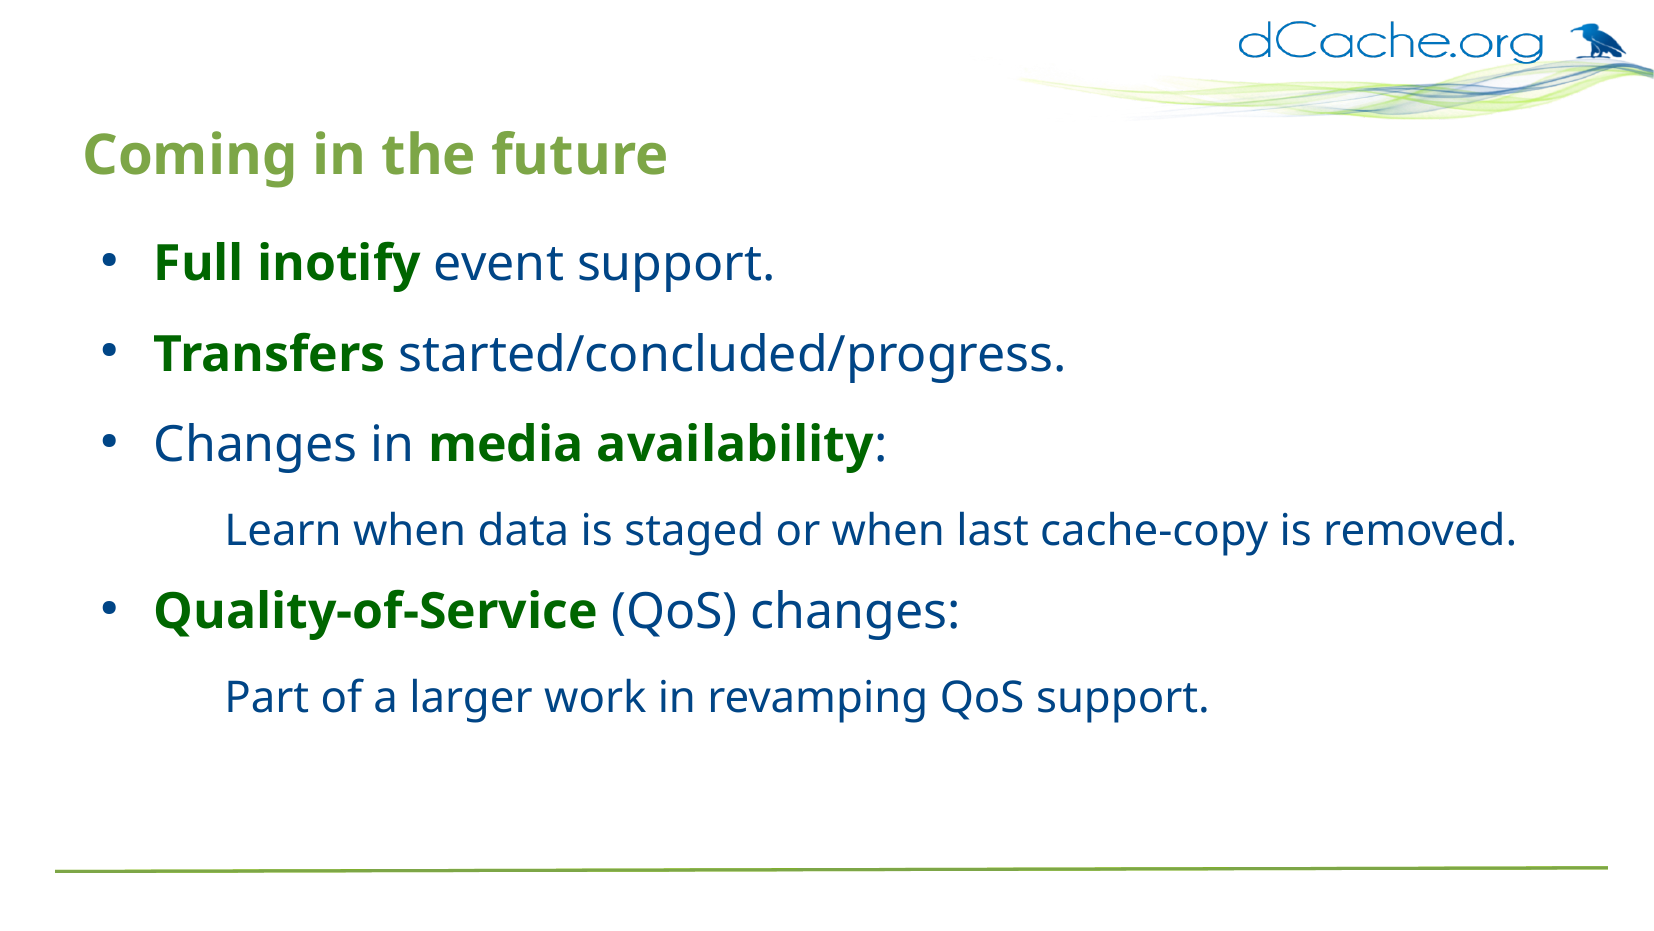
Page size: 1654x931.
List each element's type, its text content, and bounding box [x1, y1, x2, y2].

list Full inotify event support. Transfers started/concluded/progress. Changes in media availability: Learn when data is staged or when last cache-copy is removed. Quality-of-Service (QoS) changes: Part of a larger work in revamping QoS support. [82, 227, 1571, 767]
picture [956, 12, 1654, 127]
title Coming in the future [82, 116, 1605, 189]
